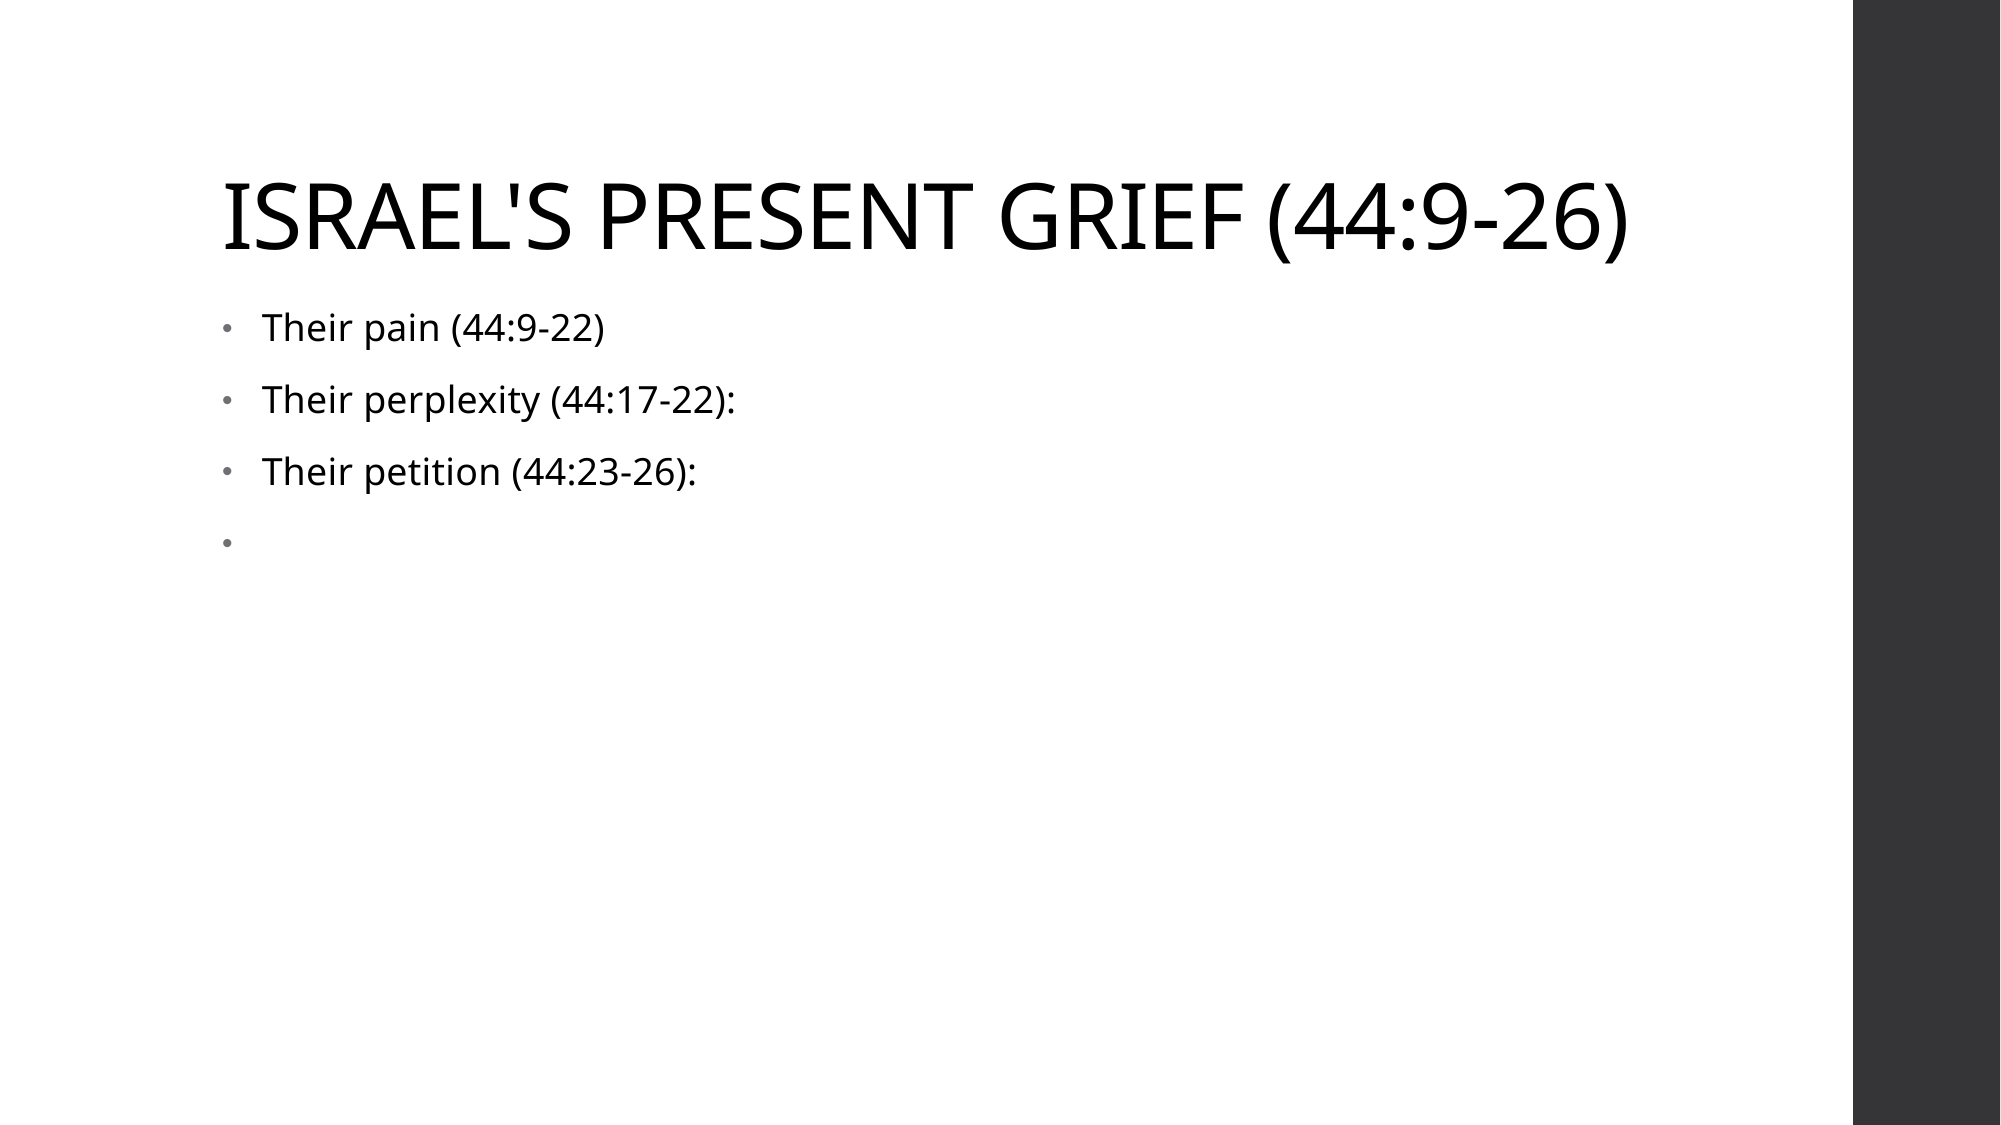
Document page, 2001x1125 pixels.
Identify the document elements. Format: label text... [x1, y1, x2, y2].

title ISRAEL'S PRESENT GRIEF (44:9-26) [206, 60, 1797, 278]
list Their pain (44:9-22) Their perplexity (44:17-22): Their petition (44:23-26): [206, 299, 1617, 1014]
